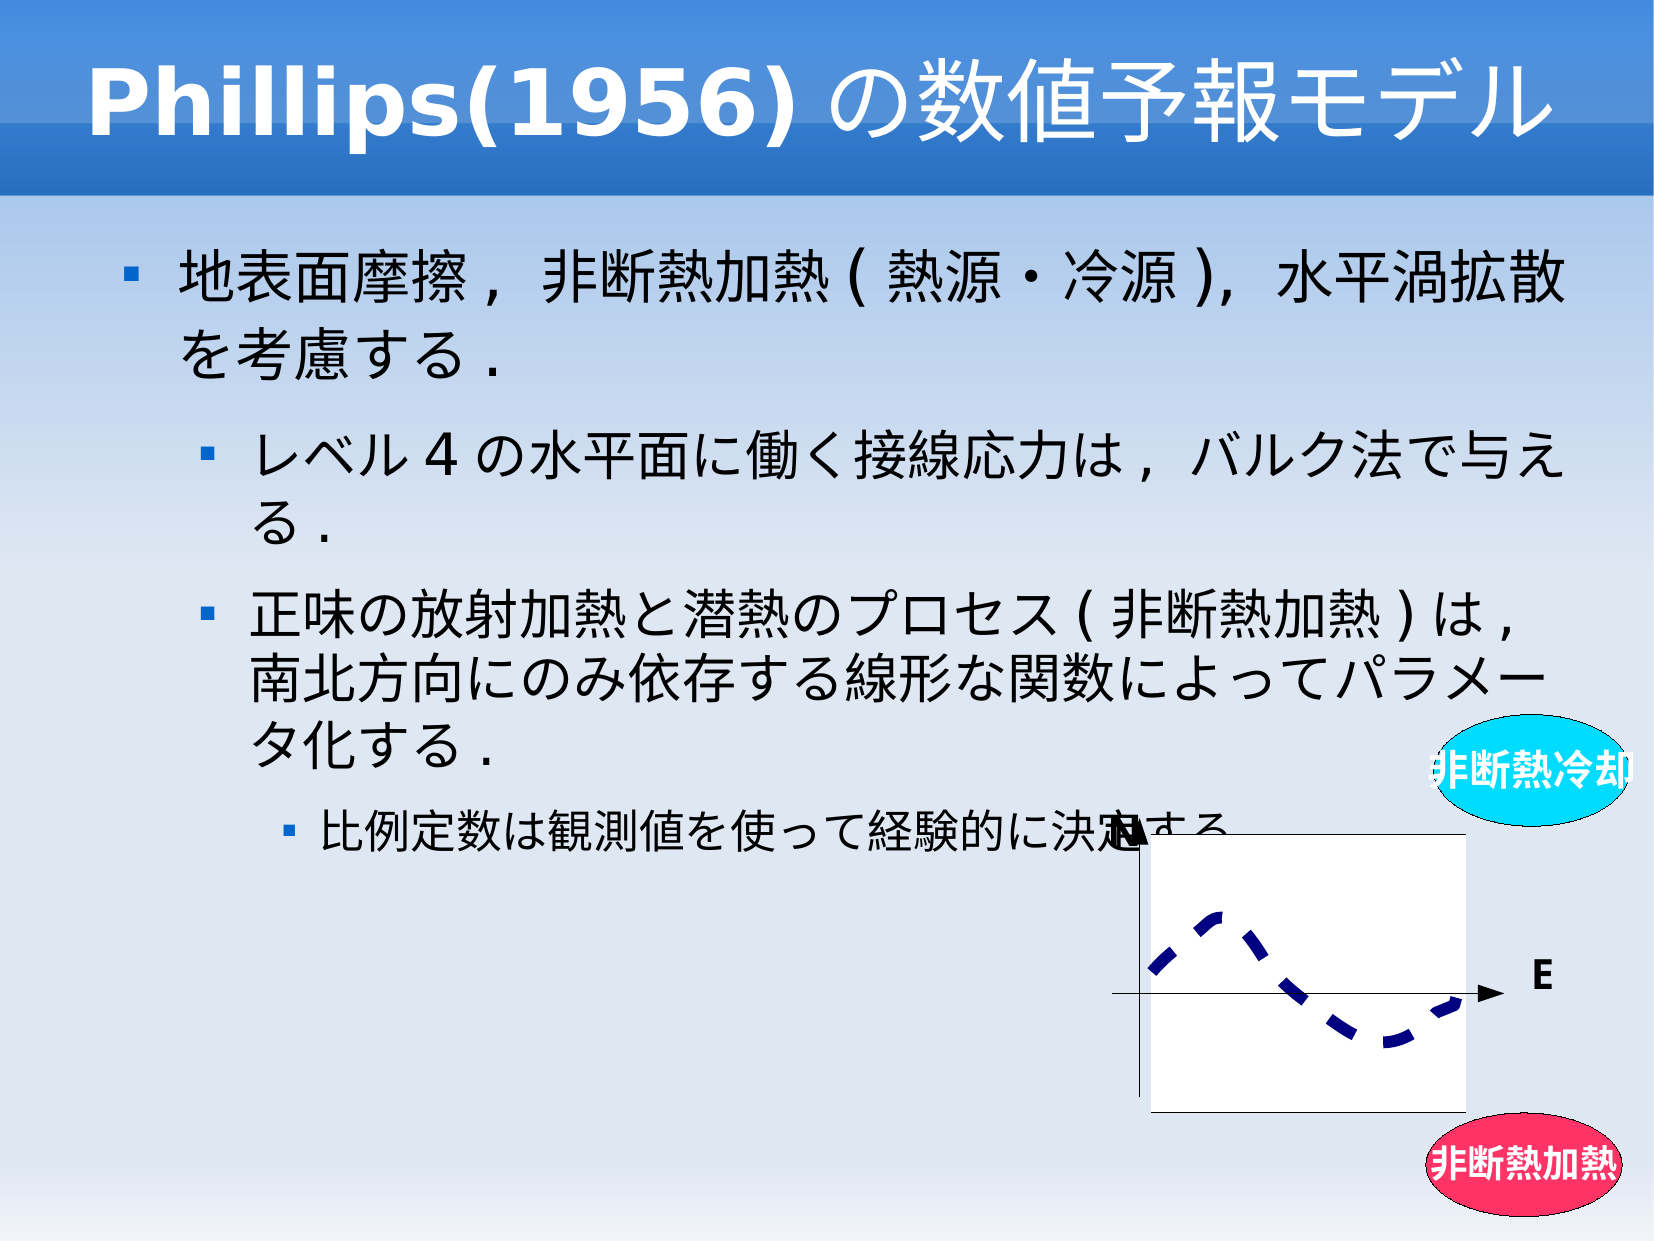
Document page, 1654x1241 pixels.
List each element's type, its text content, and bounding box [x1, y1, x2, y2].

text_box [1151, 835, 1466, 993]
text_box 非断熱加熱 [1425, 1112, 1623, 1217]
title Phillips(1956)の数値予報モデル [76, 0, 1565, 208]
text_box 非断熱冷却 [1437, 714, 1628, 827]
text_box E [1516, 937, 1576, 1058]
list 地表面摩擦, 非断熱加熱(熱源・冷源), 水平渦拡散を考慮する. レベル4の水平面に働く接線応力は, バルク法で与える. 正味の放射加熱と潜熱のプロセス(非断熱加熱)は, 南北方向にのみ依存する線形な関数によってパラメータ化する. 比例定数は観測値を使って経験的に決定する. [106, 236, 1595, 1040]
text_box N [1092, 794, 1152, 910]
text_box [1151, 994, 1466, 1112]
picture [0, 0, 1654, 1241]
